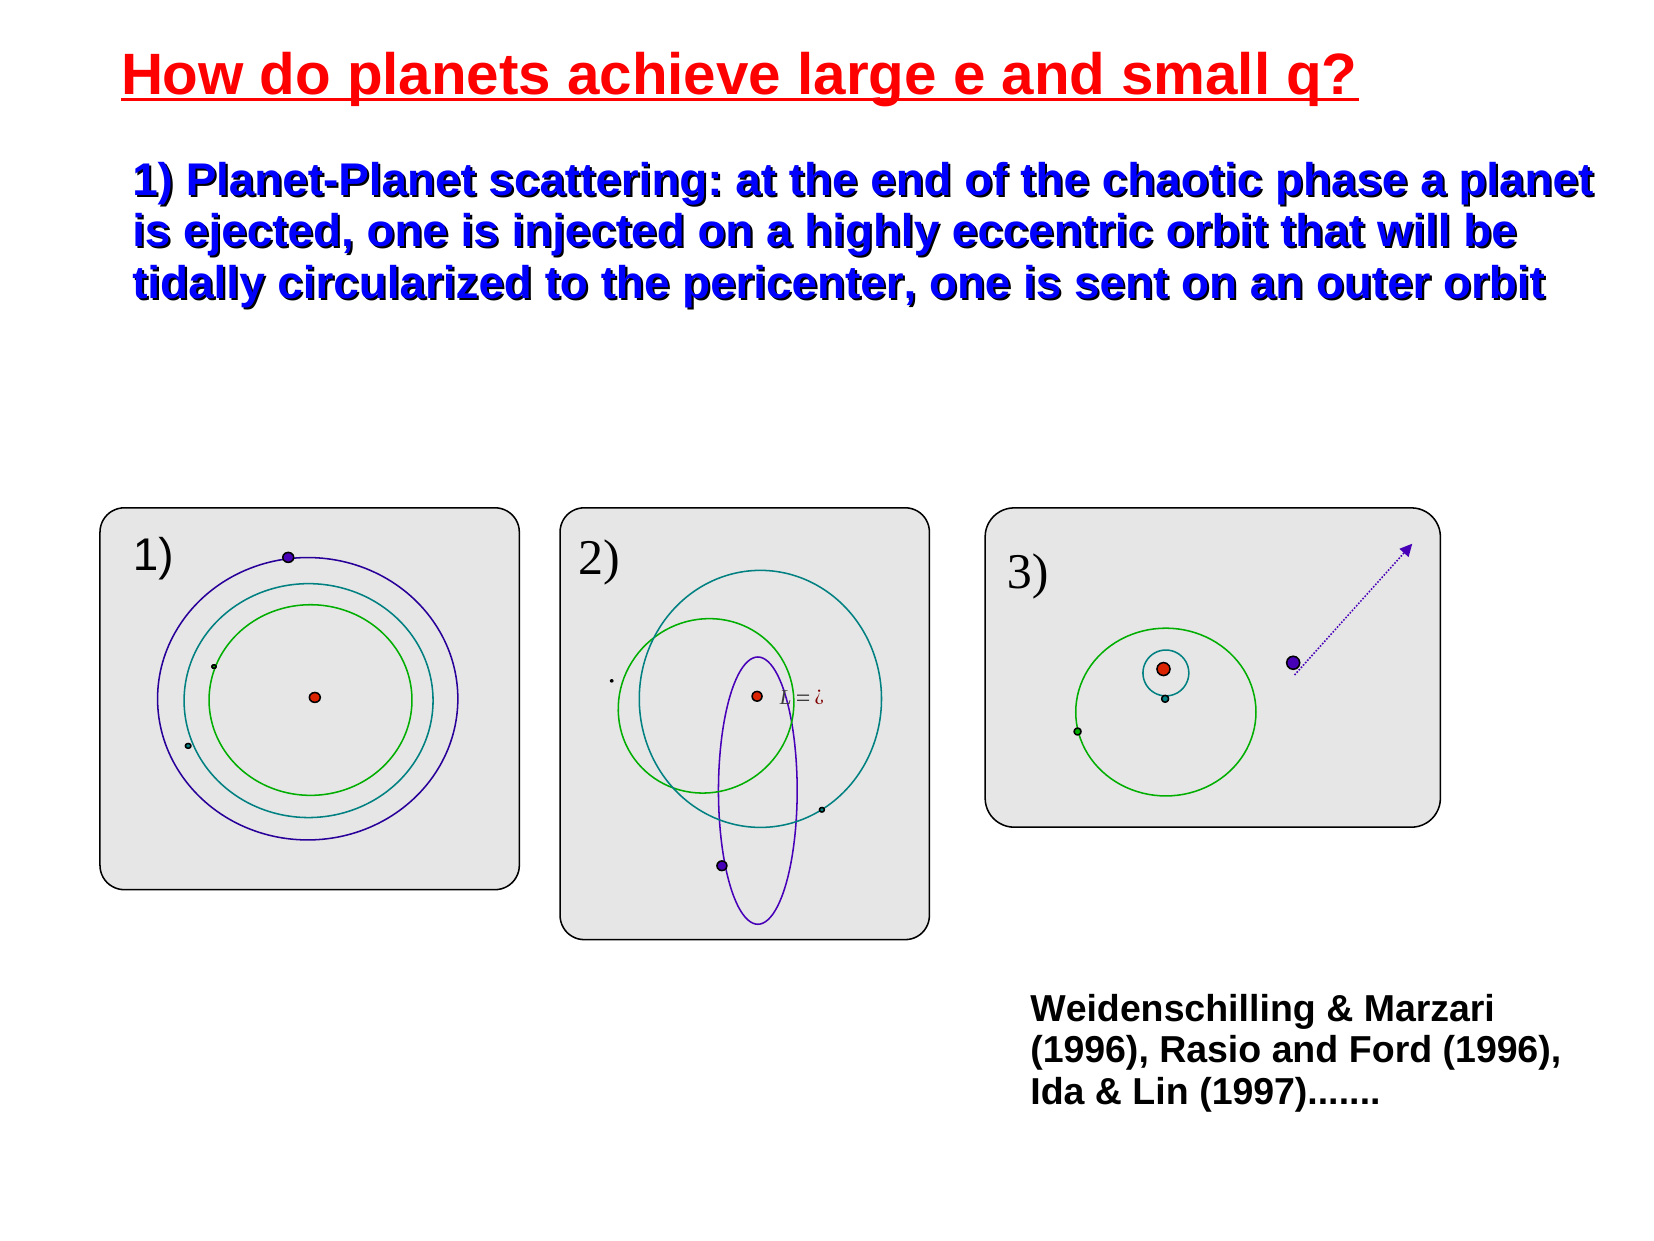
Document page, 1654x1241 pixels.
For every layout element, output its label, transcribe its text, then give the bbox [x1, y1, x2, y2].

text_box 2)‏ [578, 529, 622, 587]
text_box [985, 507, 1441, 828]
text_box ‏ [114, 532, 118, 590]
text_box 3)‏ [1006, 543, 1069, 601]
text_box 1) Planet-Planet scattering: at the end of the chaotic phase a planet is ejected, one is injected on a highly eccentric orbit that will be tidally circularized to the pericenter, one is sent on an outer orbit [117, 147, 1654, 265]
text_box [99, 507, 520, 890]
chart [772, 686, 834, 715]
text_box Weidenschilling & Marzari (1996)‏, Rasio and Ford (1996), Ida & Lin (1997)....... [1015, 980, 1583, 1079]
text_box [560, 507, 930, 940]
text_box 1) [118, 522, 189, 674]
text_box How do planets achieve large e and small q? [106, 35, 1560, 116]
